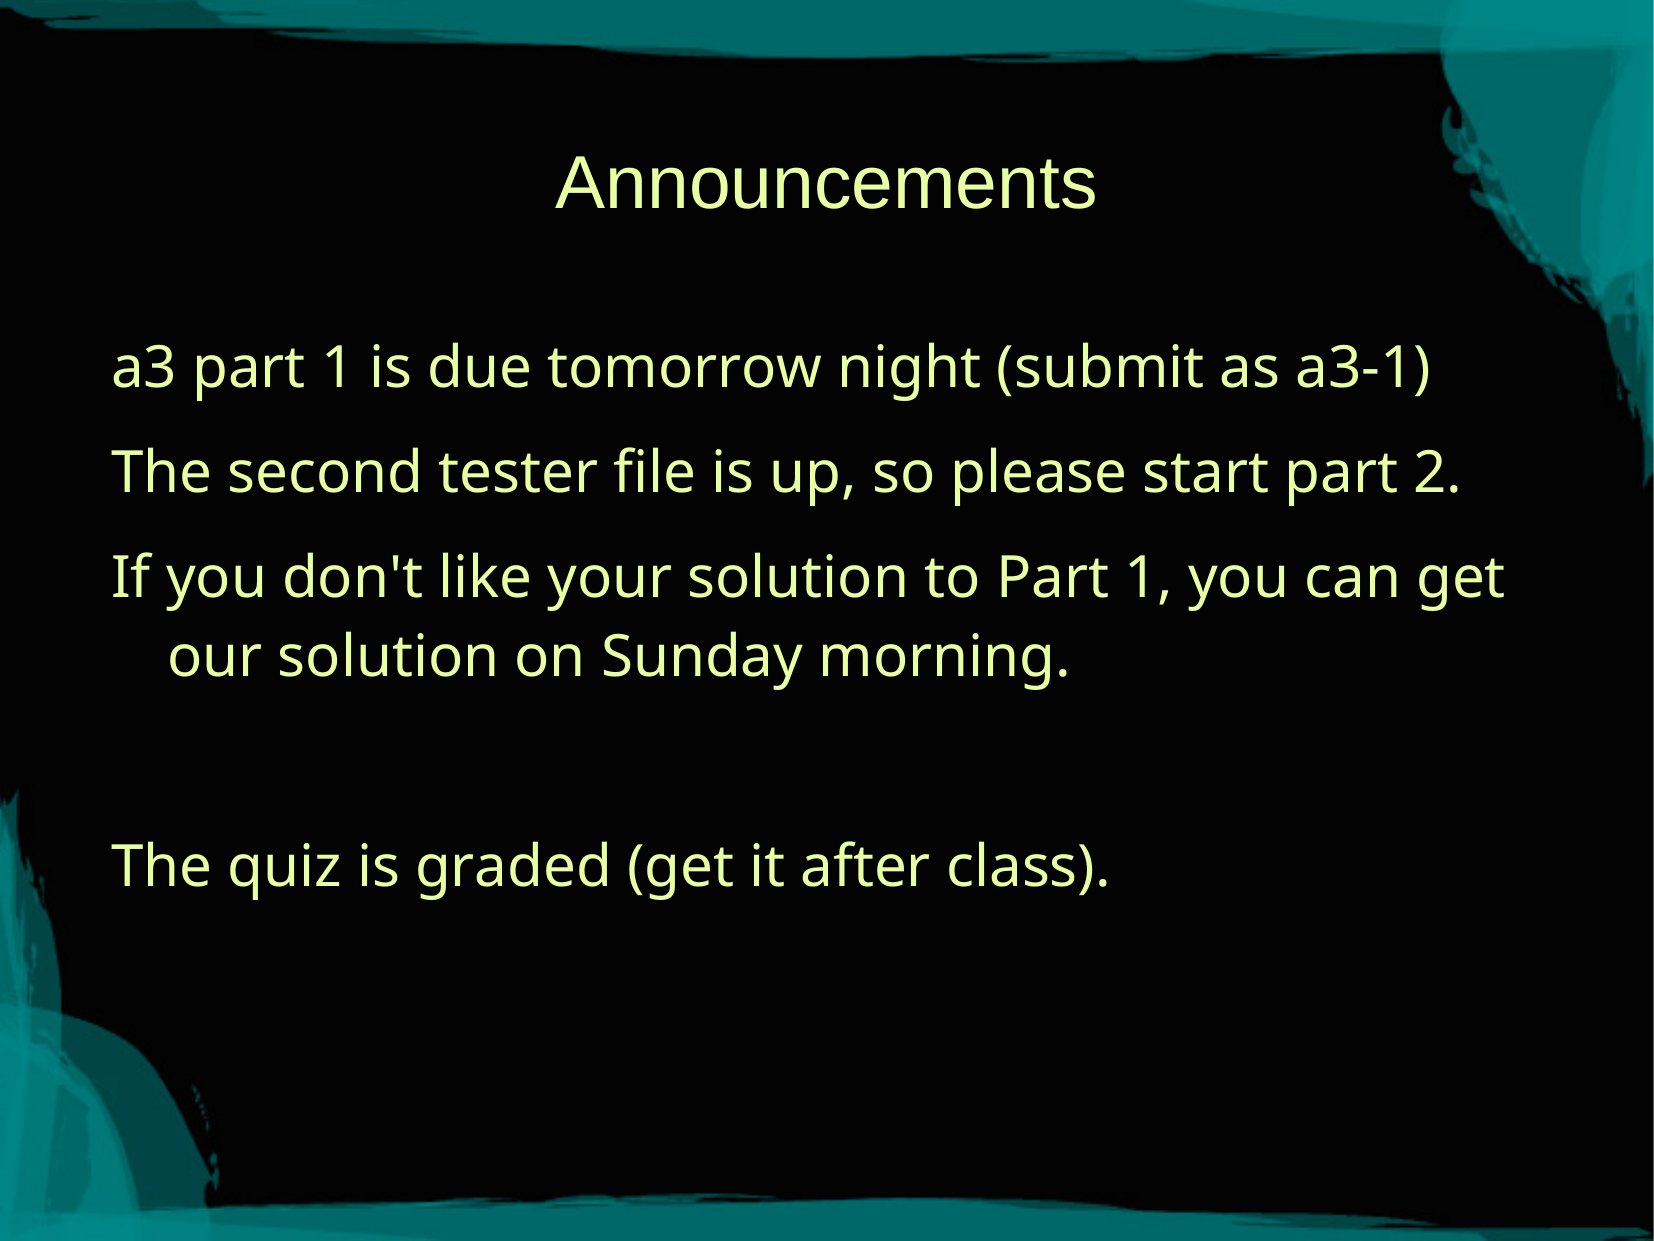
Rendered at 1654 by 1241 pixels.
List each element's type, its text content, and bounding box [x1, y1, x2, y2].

title Announcements [96, 76, 1558, 290]
picture [0, 0, 1654, 1241]
list a3 part 1 is due tomorrow night (submit as a3-1) The second tester file is up, so please start part 2. If you don't like your solution to Part 1, you can get our solution on Sunday morning. The quiz is graded (get it after class). [96, 317, 1558, 1241]
